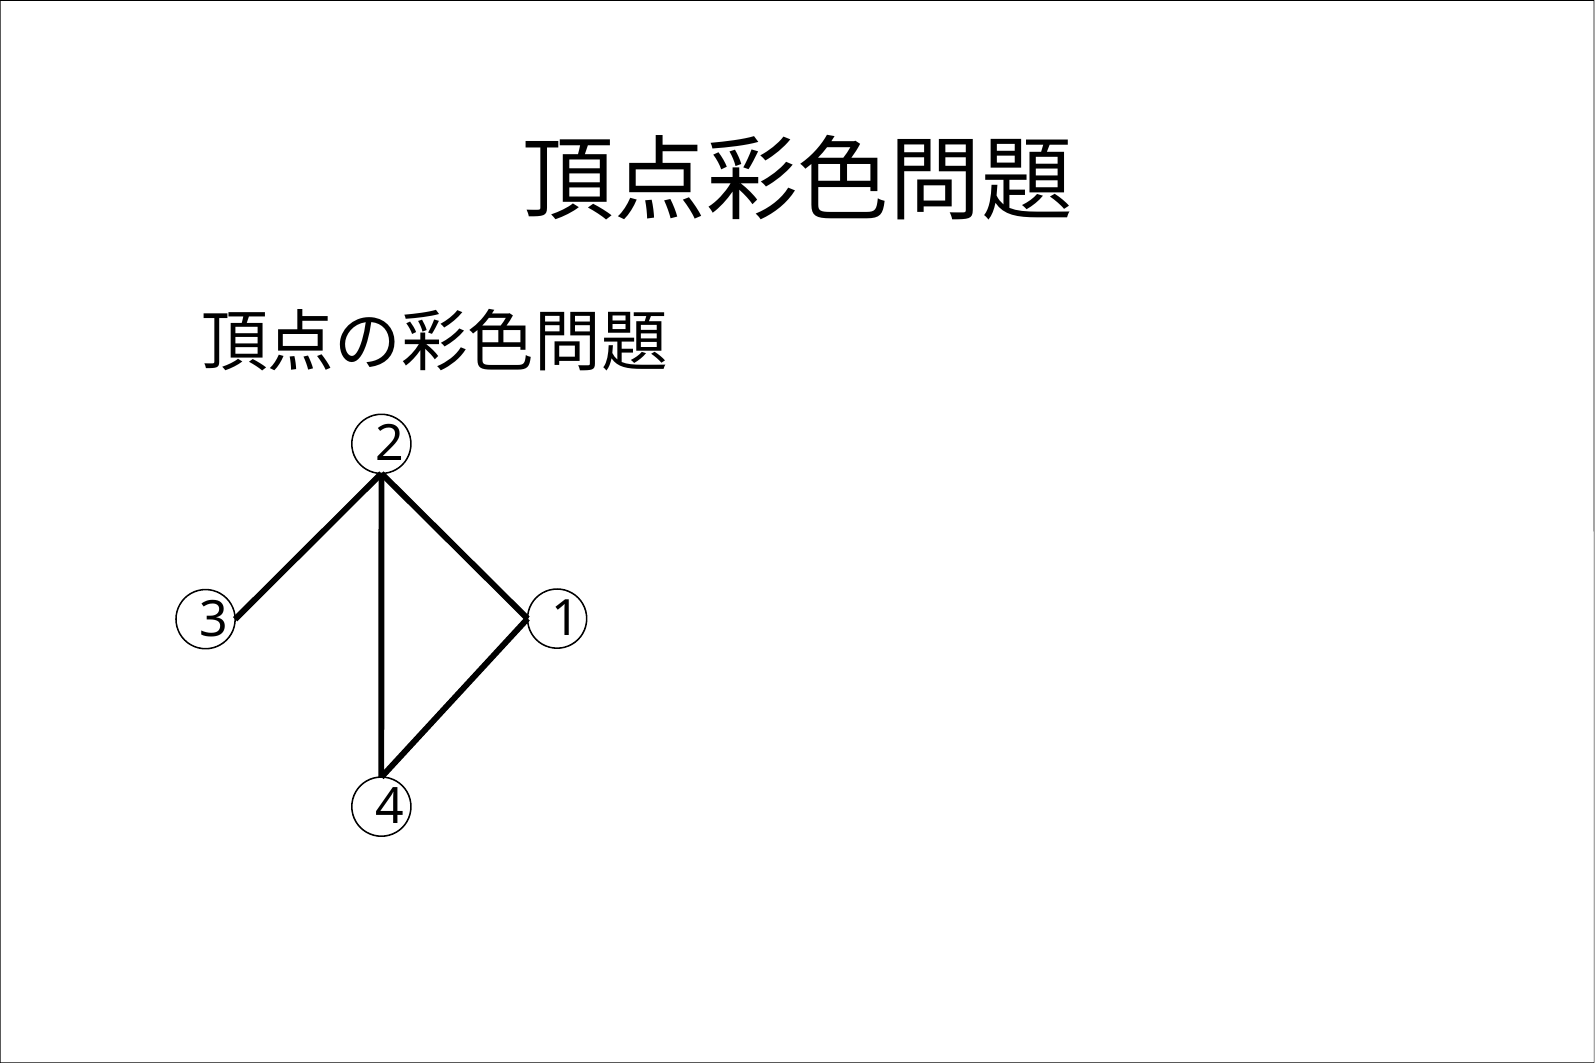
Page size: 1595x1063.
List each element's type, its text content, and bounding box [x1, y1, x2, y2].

text_box 頂点の彩色問題 [117, 295, 1479, 965]
text_box 頂点彩色問題 [117, 88, 1479, 266]
text_box 4 [351, 777, 411, 837]
text_box 1 [527, 589, 587, 649]
text_box 3 [175, 589, 236, 649]
text_box 2 [351, 414, 411, 474]
